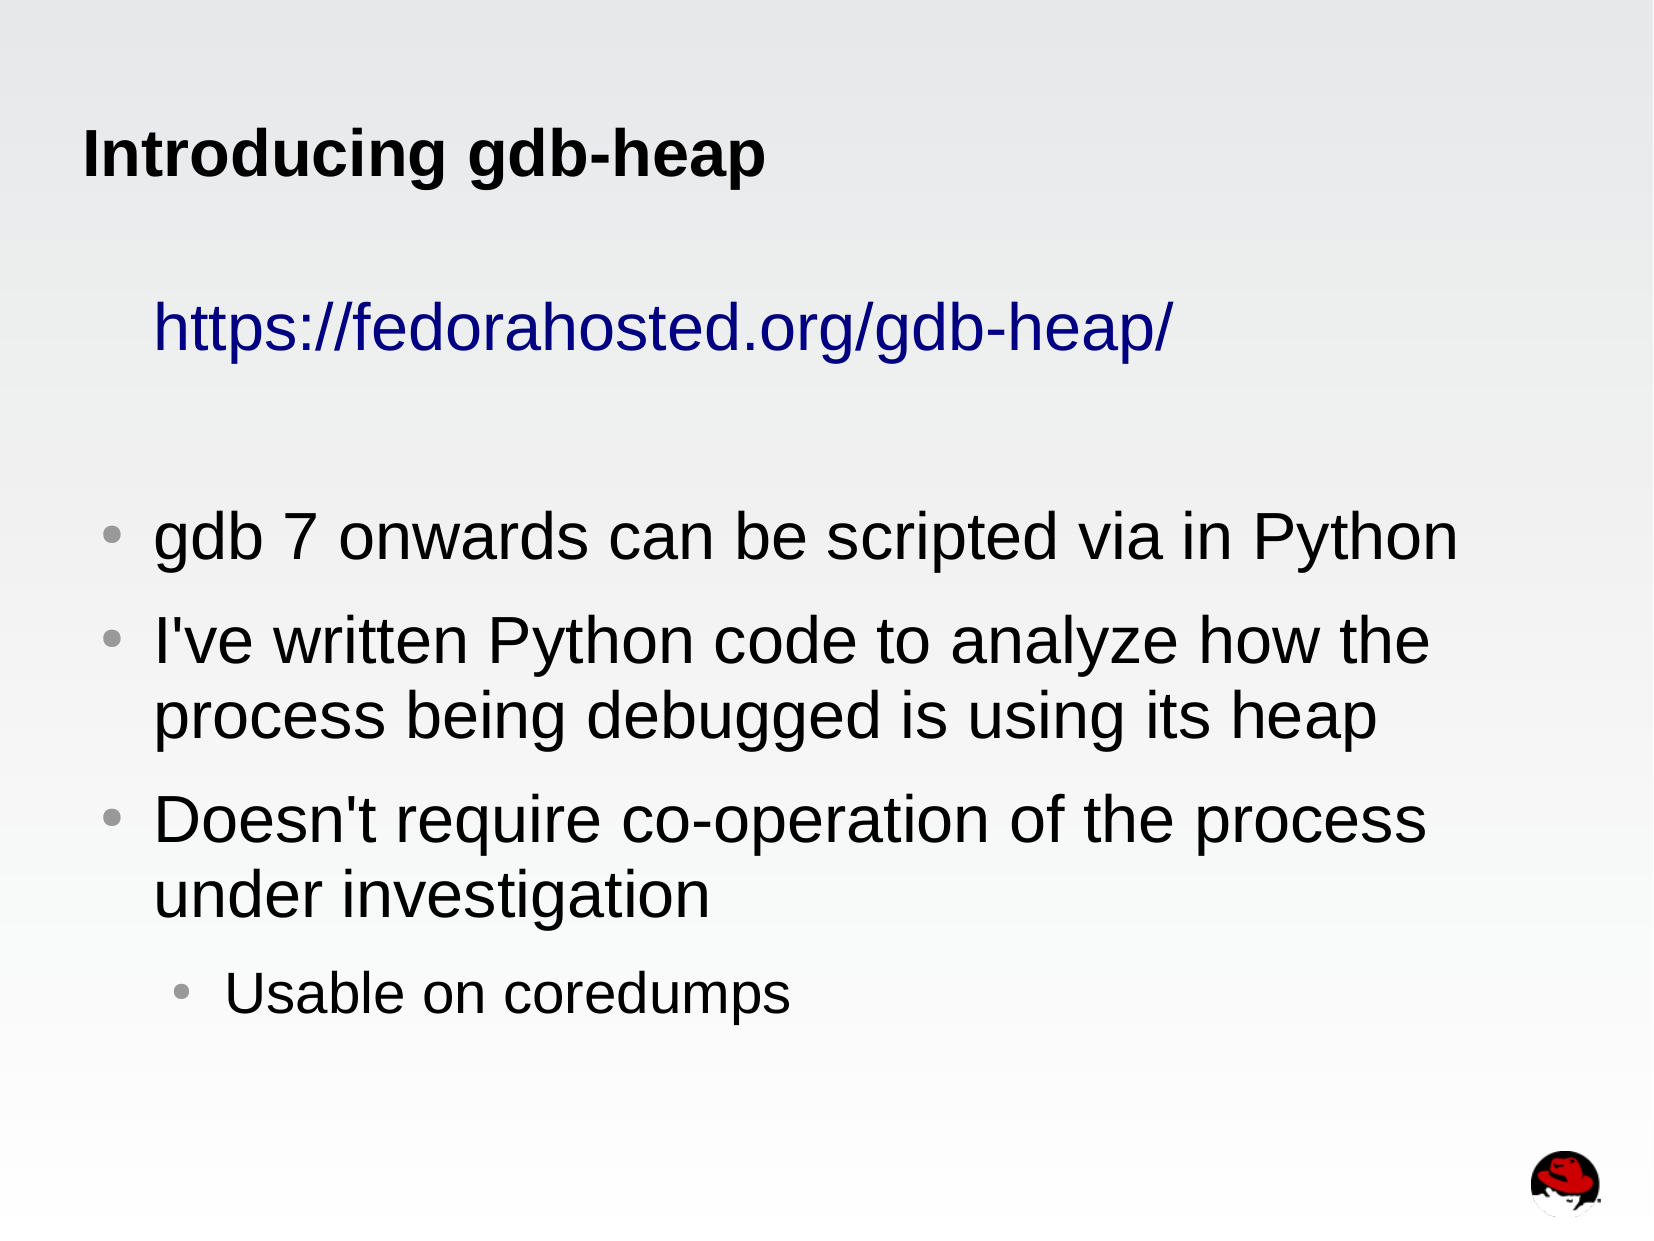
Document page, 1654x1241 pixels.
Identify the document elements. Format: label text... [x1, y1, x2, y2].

list https://fedorahosted.org/gdb-heap/ gdb 7 onwards can be scripted via in Python I've written Python code to analyze how the process being debugged is using its heap Doesn't require co-operation of the process under investigation Usable on coredumps [82, 290, 1571, 1095]
title Introducing gdb-heap [82, 56, 1571, 250]
picture [0, 0, 1654, 1241]
